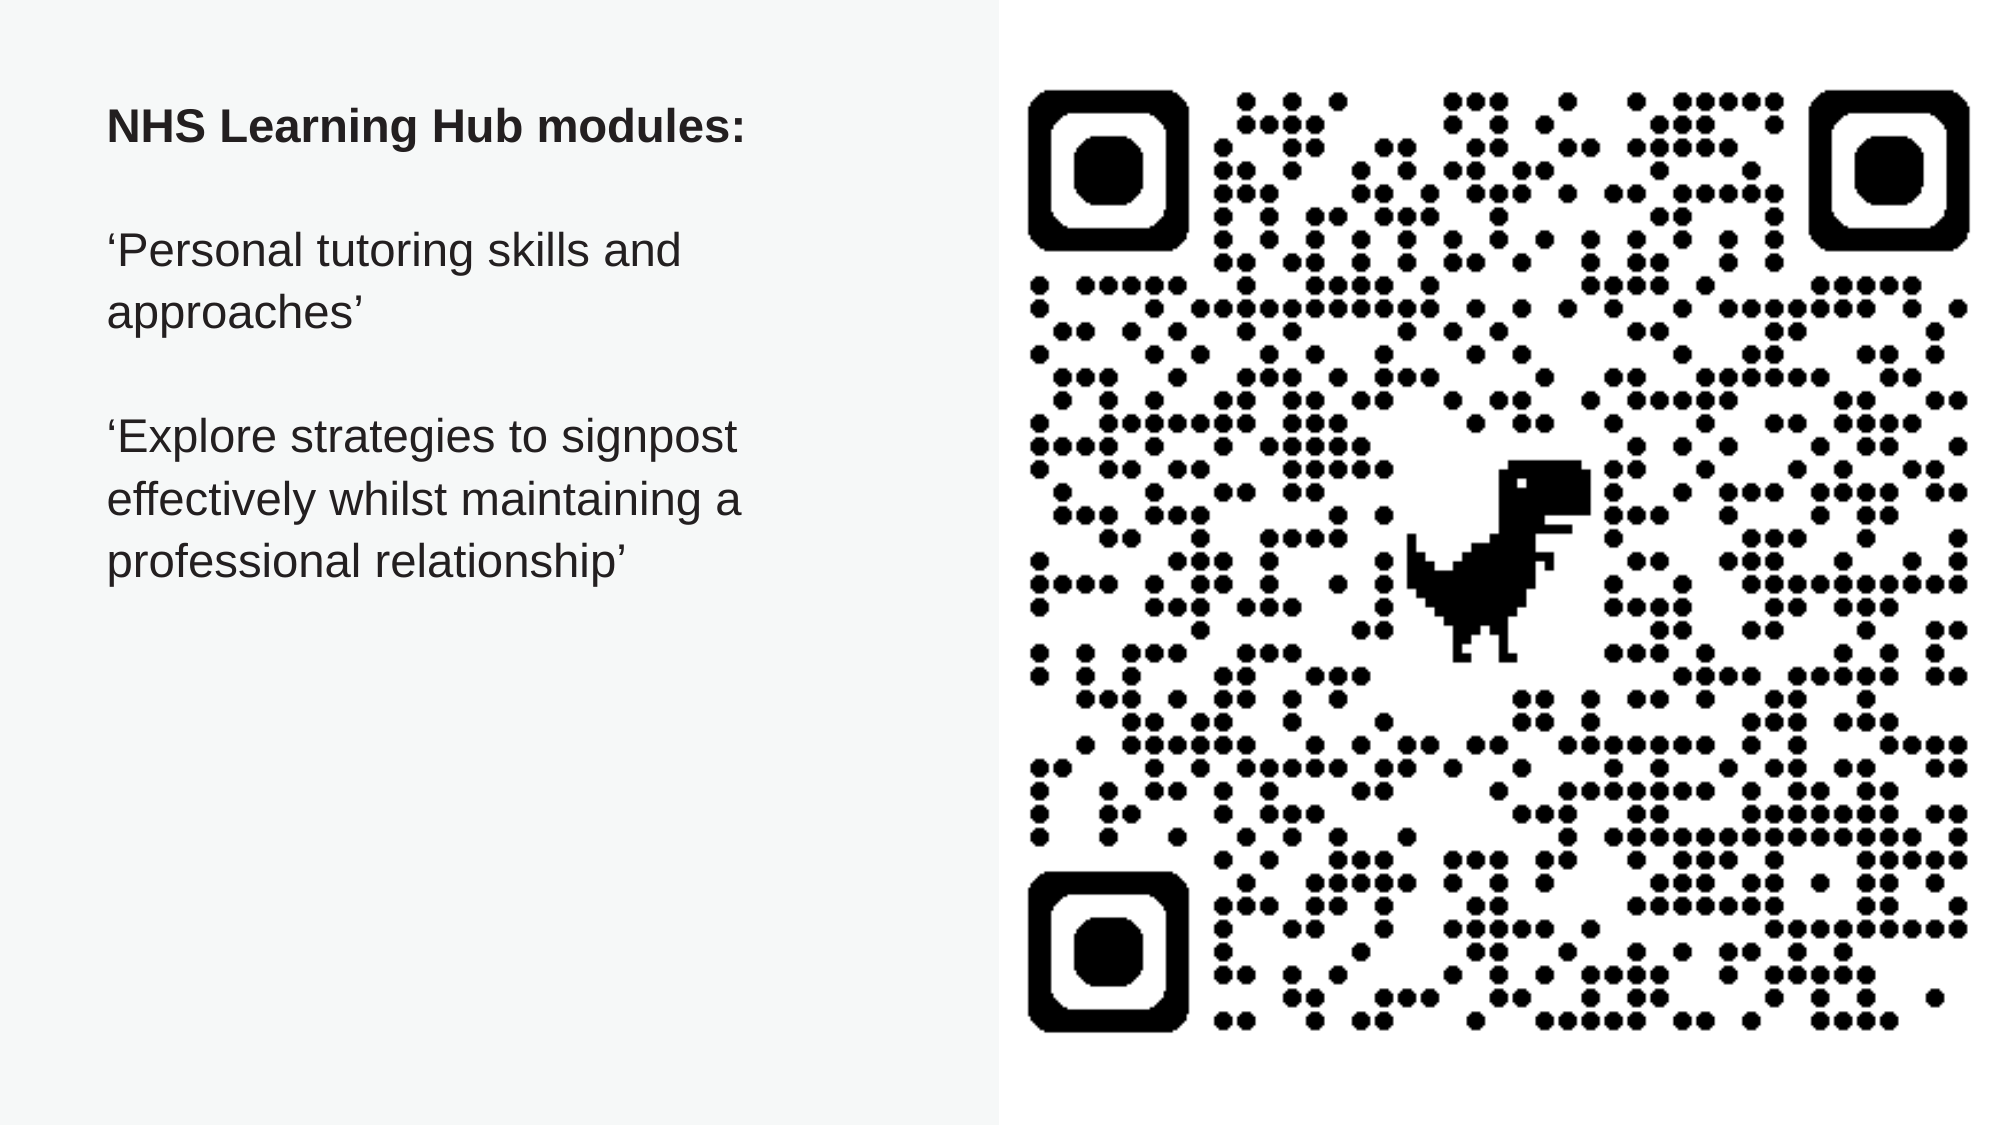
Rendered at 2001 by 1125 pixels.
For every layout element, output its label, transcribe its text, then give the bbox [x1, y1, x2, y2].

title NHS Learning Hub modules: ‘Personal tutoring skills and approaches’ ‘Explore strategies to signpost effectively whilst maintaining a professional relationship’ [91, 82, 898, 596]
picture [999, 0, 2000, 1125]
